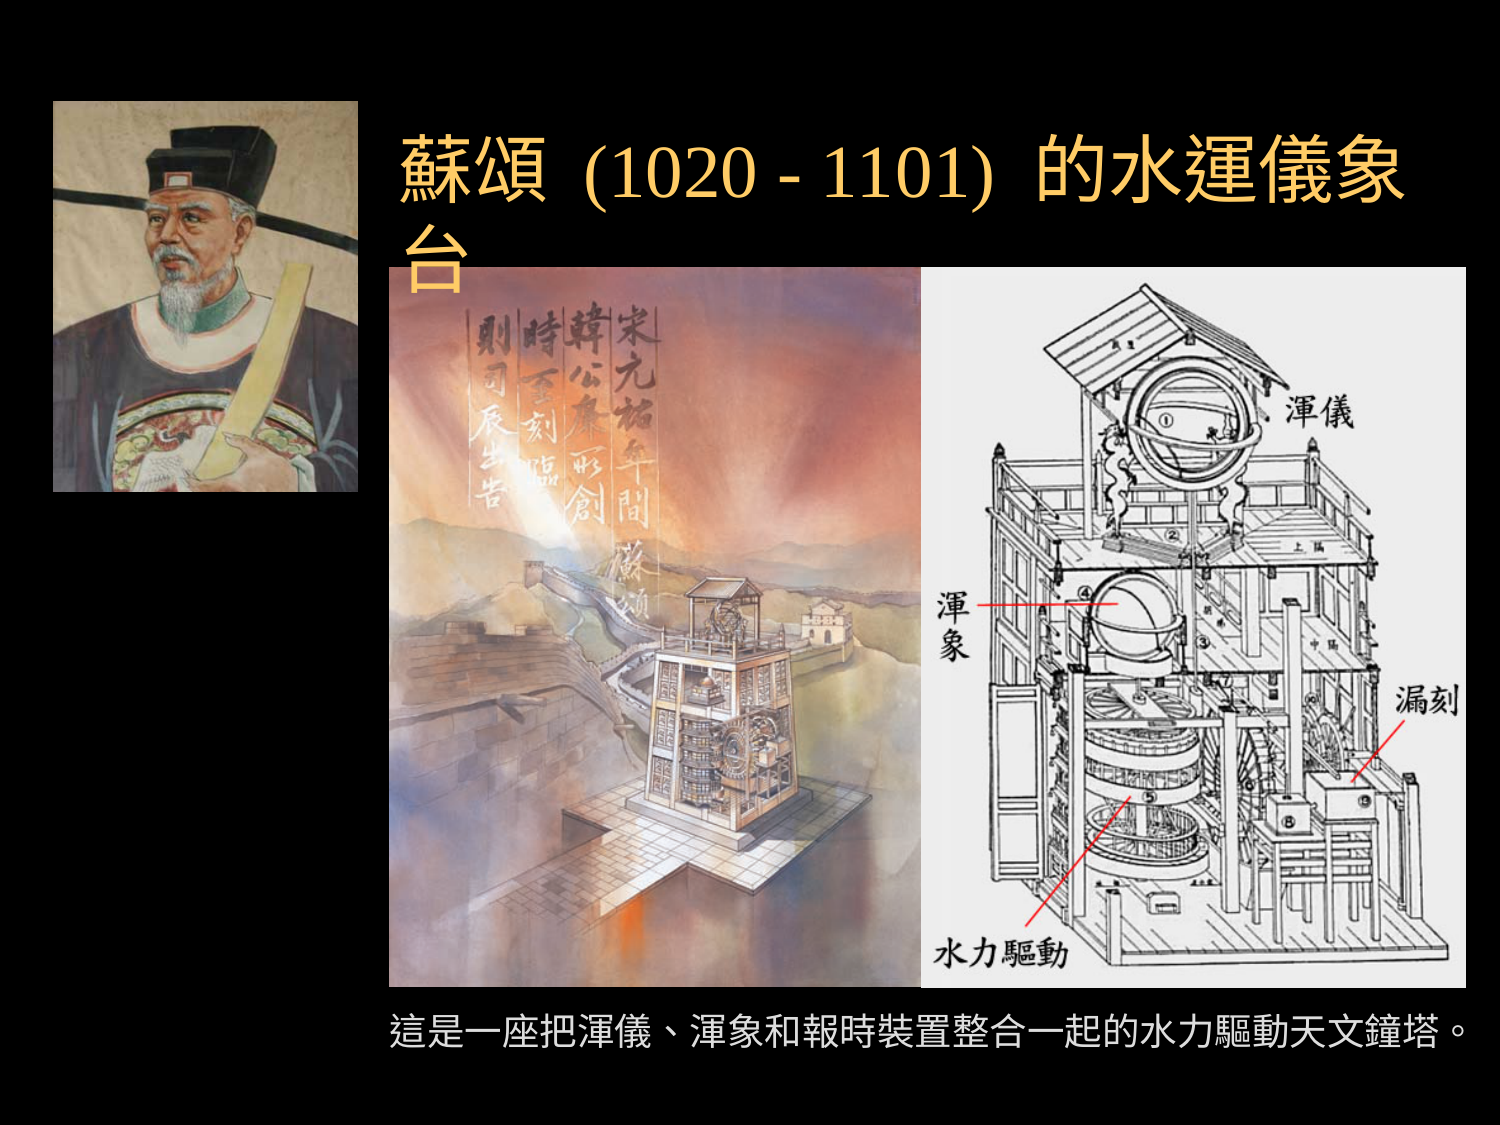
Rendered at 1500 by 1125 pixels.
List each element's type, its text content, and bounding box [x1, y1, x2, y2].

picture [53, 101, 358, 492]
text_box 這是一座把渾儀、渾象和報時裝置整合一起的水力驅動天文鐘塔。 [374, 1000, 1500, 1061]
text_box 蘇頌 (1020 - 1101) 的水運儀象台 [383, 114, 1472, 311]
picture [389, 267, 1466, 988]
